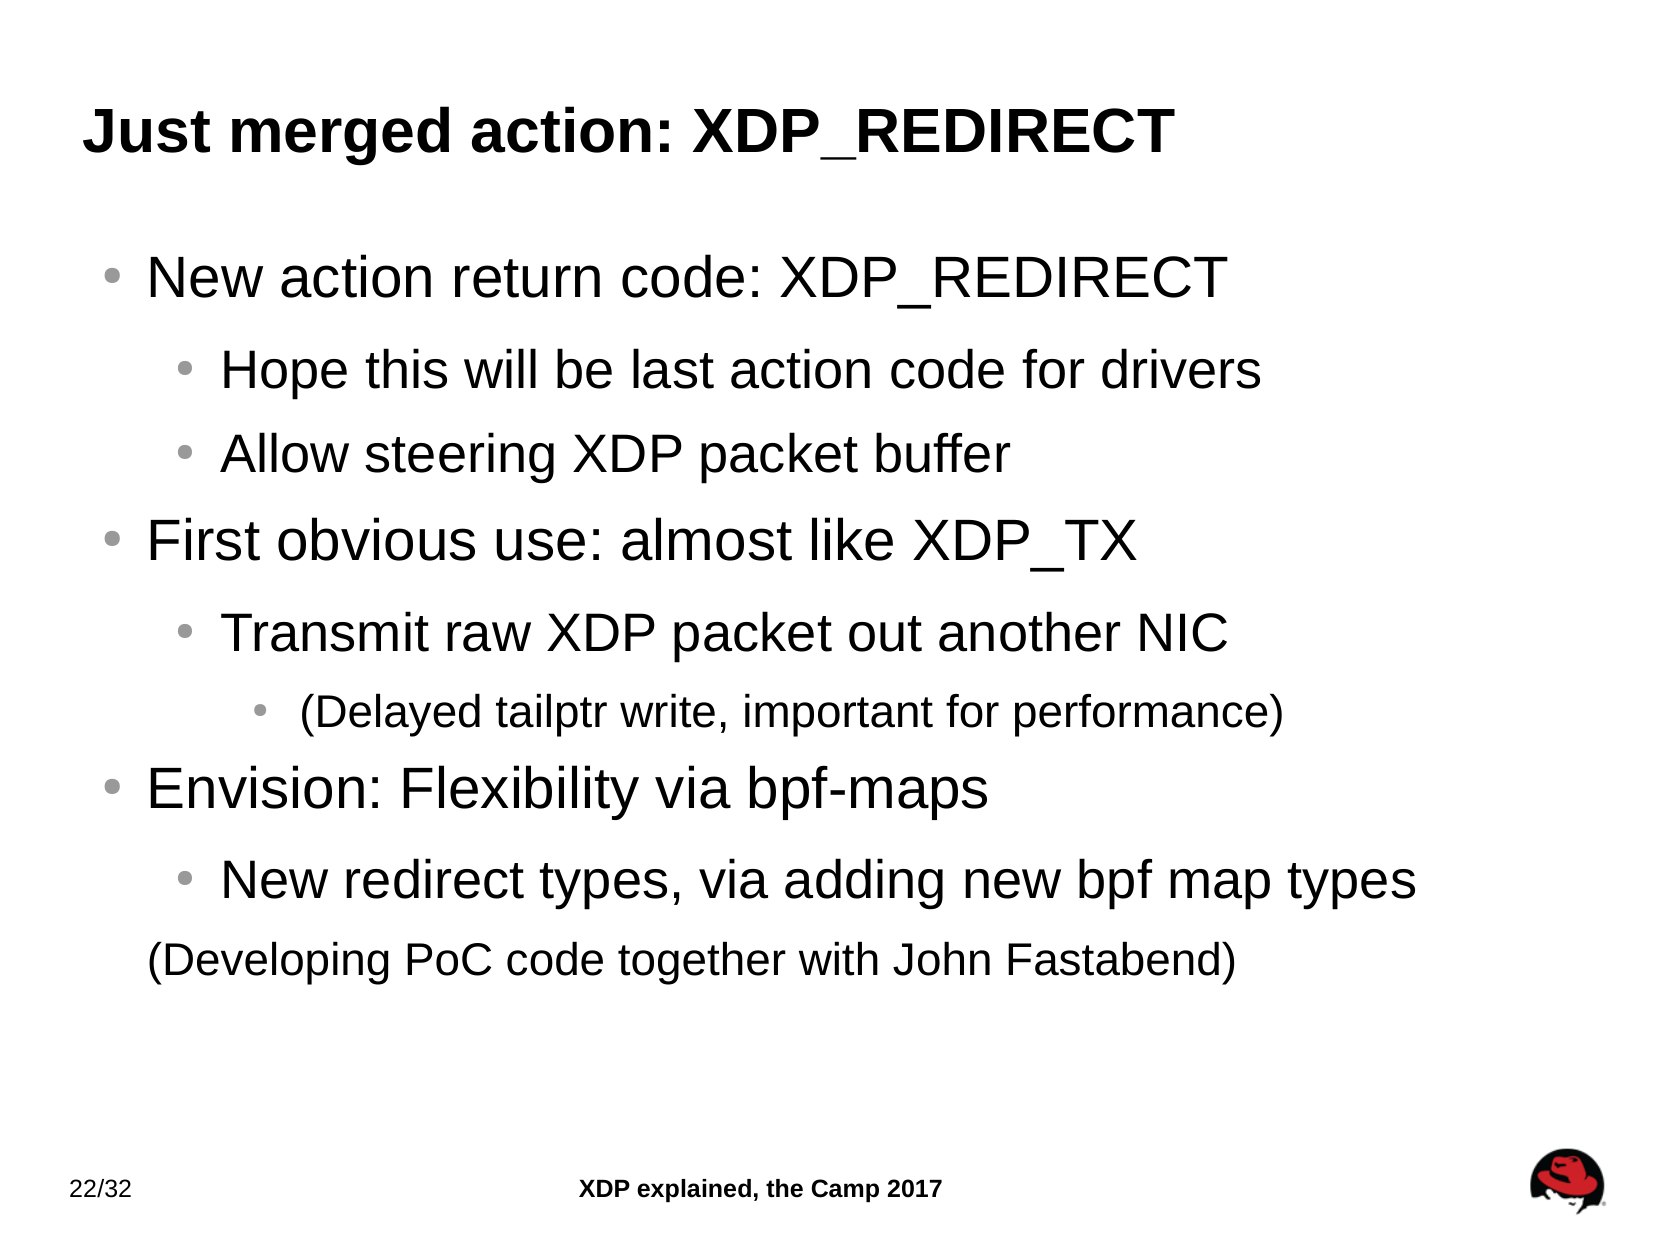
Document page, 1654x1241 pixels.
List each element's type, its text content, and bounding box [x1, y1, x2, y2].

list New action return code: XDP_REDIRECT Hope this will be last action code for drivers Allow steering XDP packet buffer First obvious use: almost like XDP_TX Transmit raw XDP packet out another NIC (Delayed tailptr write, important for performance) Envision: Flexibility via bpf-maps New redirect types, via adding new bpf map types (Developing PoC code together with John Fastabend) [86, 244, 1575, 1039]
picture [1529, 1146, 1612, 1224]
title Just merged action: XDP_REDIRECT [82, 37, 1571, 226]
